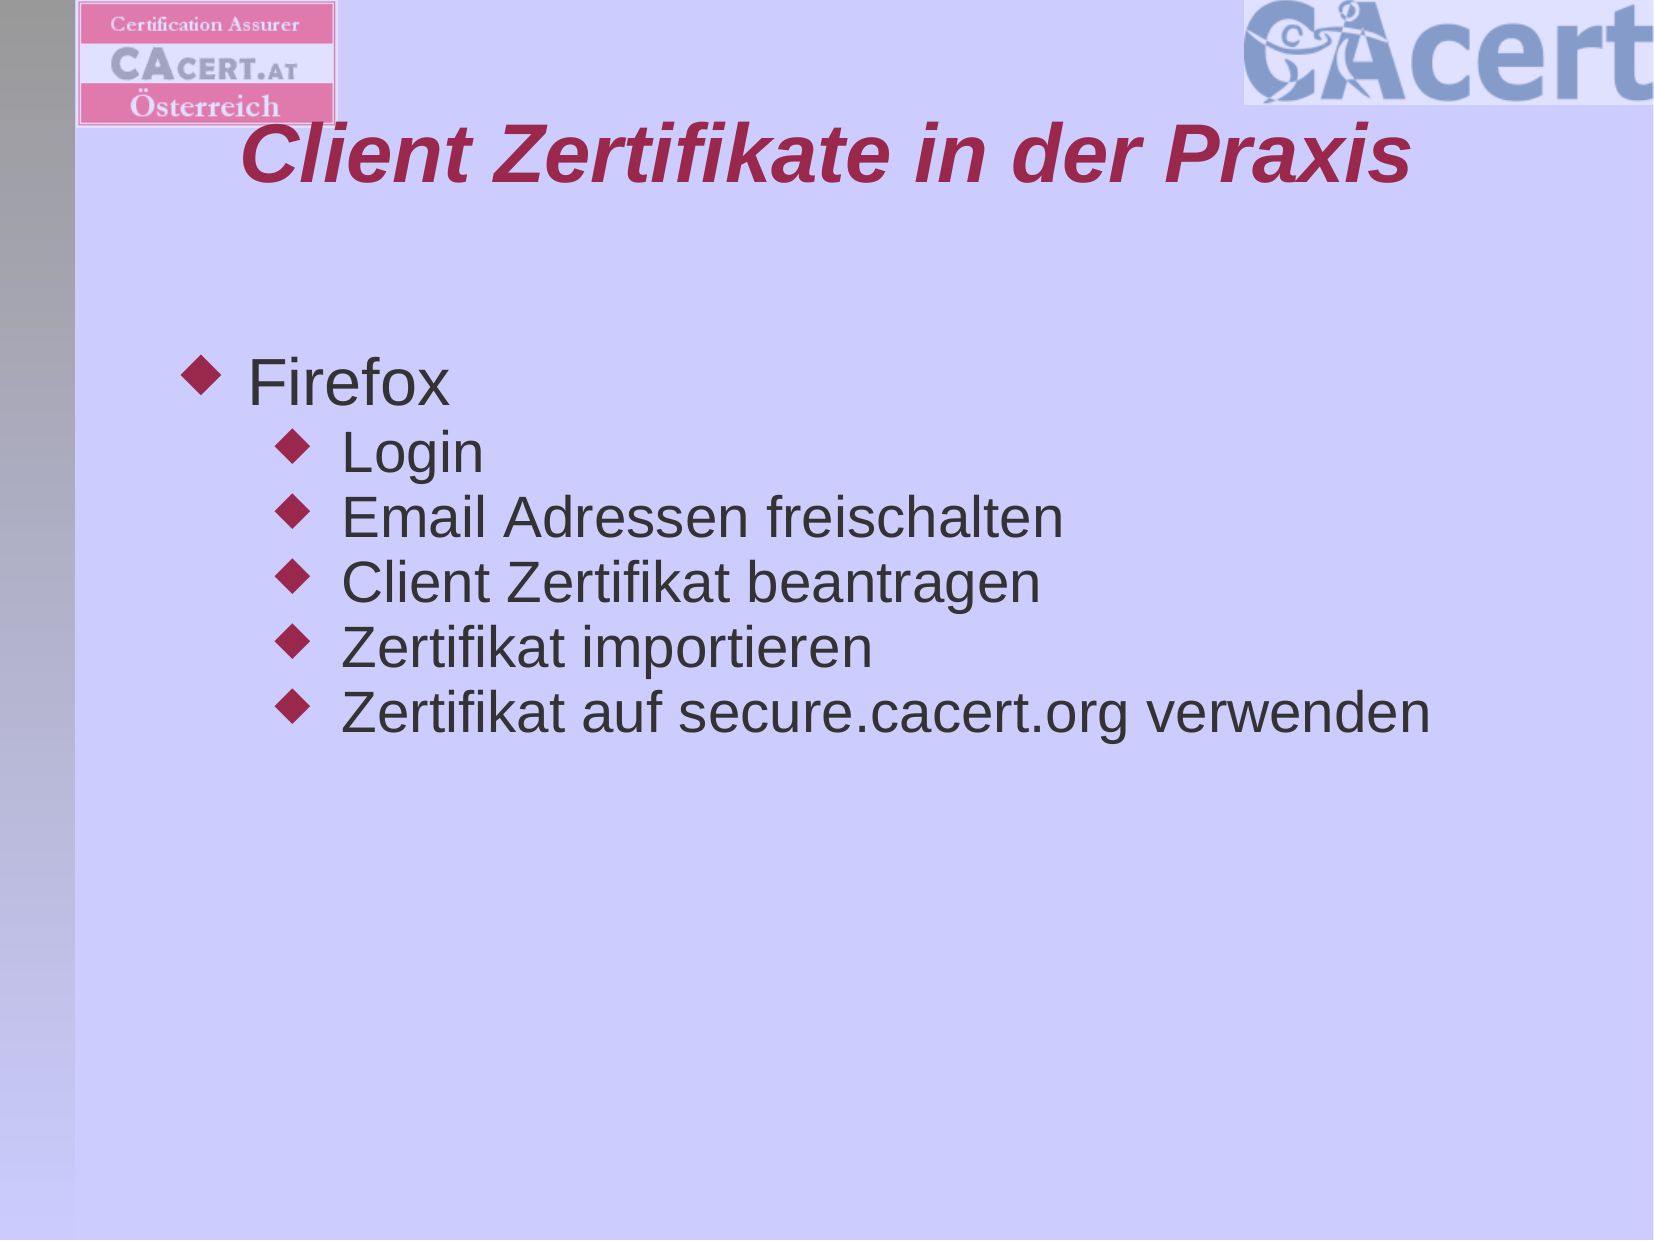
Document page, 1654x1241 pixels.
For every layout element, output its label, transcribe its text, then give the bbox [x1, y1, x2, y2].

list Firefox Login Email Adressen freischalten Client Zertifikat beantragen Zertifikat importieren Zertifikat auf secure.cacert.org verwenden [152, 344, 1534, 1127]
title Client Zertifikate in der Praxis [121, 49, 1534, 257]
